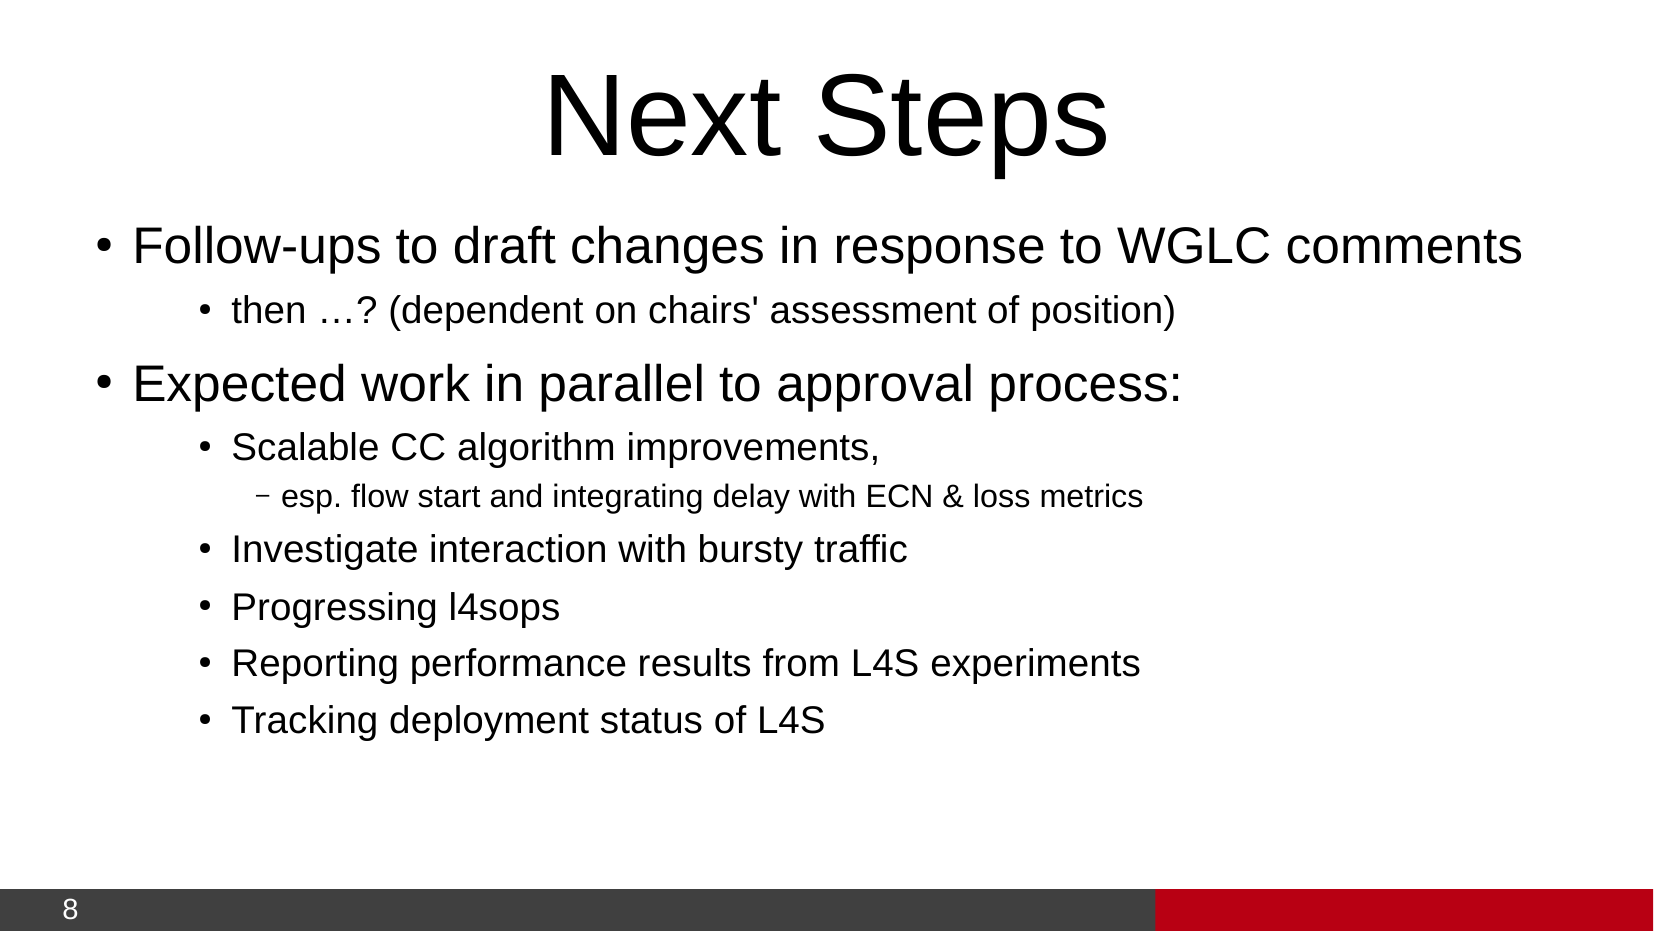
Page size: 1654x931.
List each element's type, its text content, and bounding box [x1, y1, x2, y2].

list Follow-ups to draft changes in response to WGLC comments then …? (dependent on chairs' assessment of position) Expected work in parallel to approval process: Scalable CC algorithm improvements, esp. flow start and integrating delay with ECN & loss metrics Investigate interaction with bursty traffic Progressing l4sops Reporting performance results from L4S experiments Tracking deployment status of L4S [82, 217, 1571, 757]
title Next Steps [82, 37, 1571, 193]
